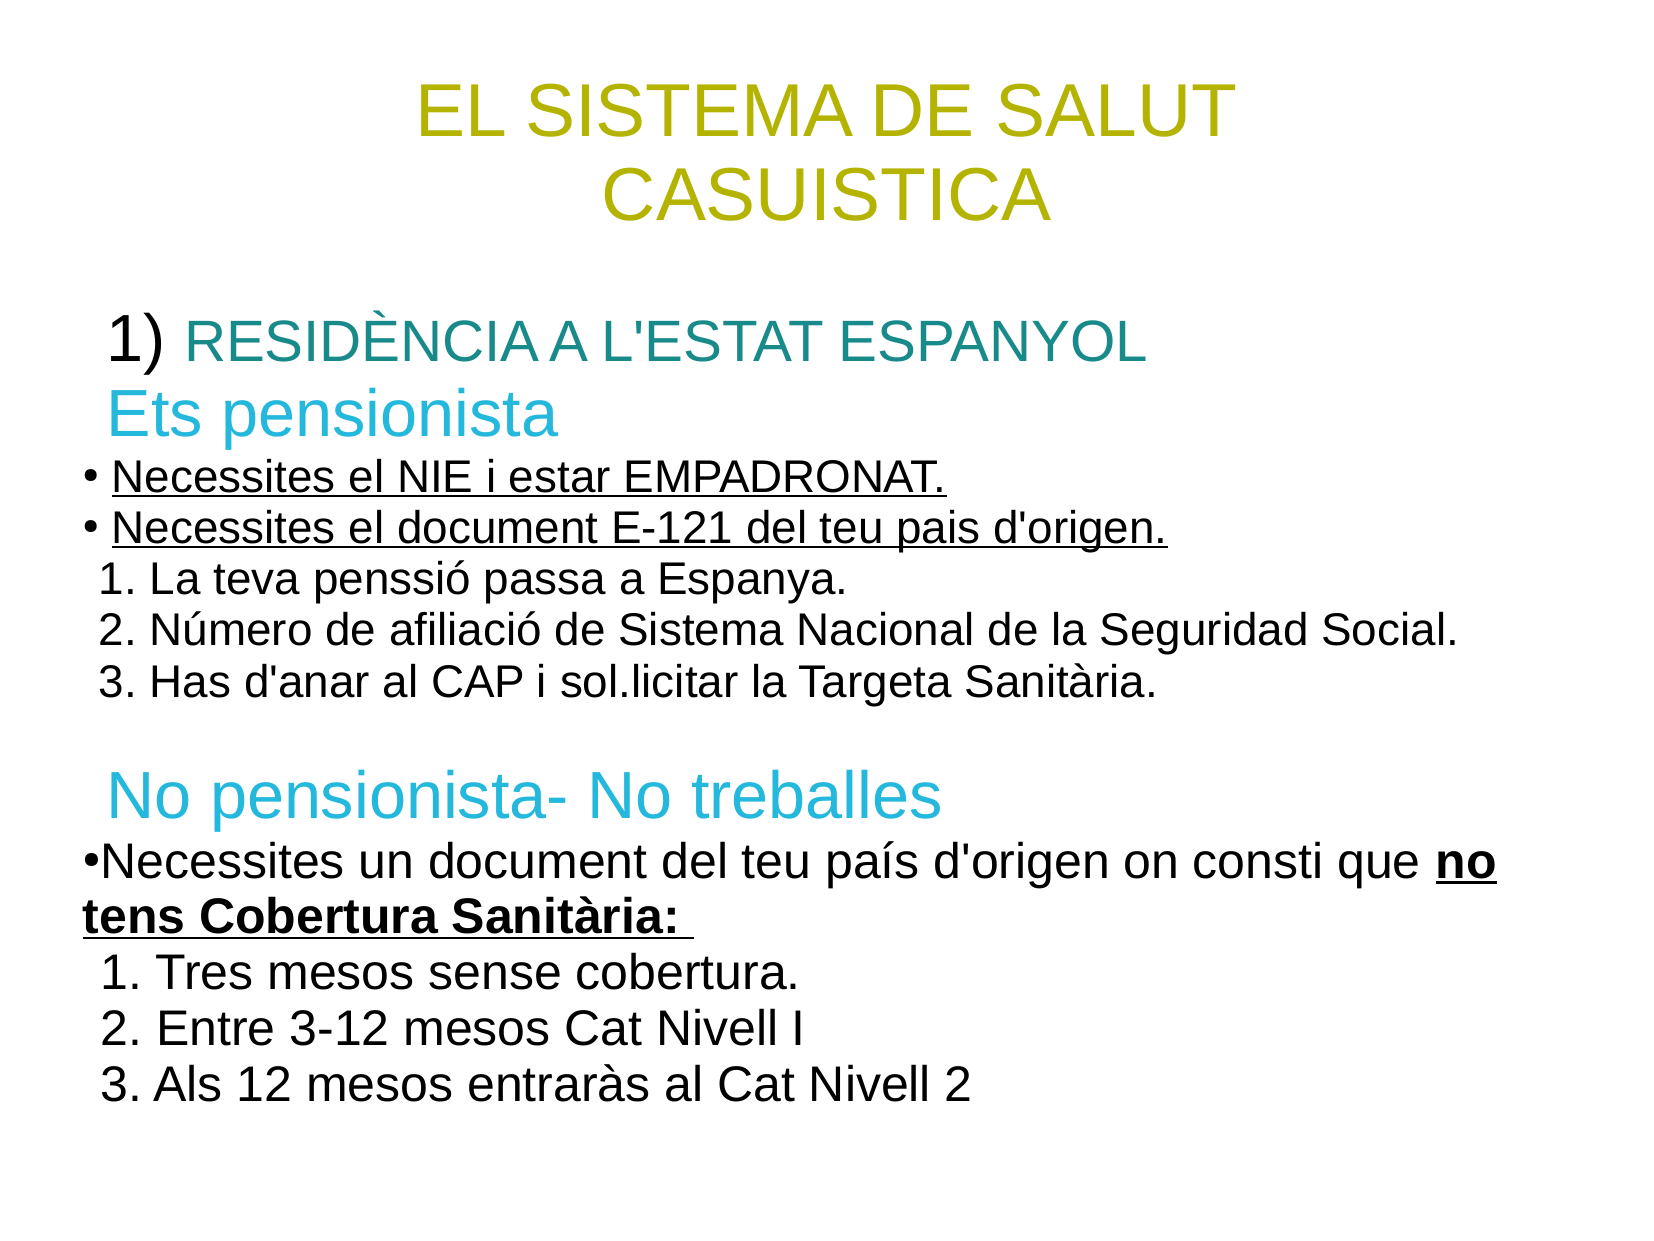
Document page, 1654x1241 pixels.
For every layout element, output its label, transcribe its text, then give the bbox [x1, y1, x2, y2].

title EL SISTEMA DE SALUT CASUISTICA [82, 56, 1571, 244]
subtitle 1) RESIDÈNCIA A L'ESTAT ESPANYOL Ets pensionista Necessites el NIE i estar EMPADRONAT. Necessites el document E-121 del teu pais d'origen. 1. La teva penssió passa a Espanya. 2. Número de afiliació de Sistema Nacional de la Seguridad Social. 3. Has d'anar al CAP i sol.licitar la Targeta Sanitària. No pensionista- No treballes Necessites un document del teu país d'origen on consti que no tens Cobertura Sanitària: 1. Tres mesos sense cobertura. 2. Entre 3-12 mesos Cat Nivell I 3. Als 12 mesos entraràs al Cat Nivell 2 [82, 244, 1571, 1155]
